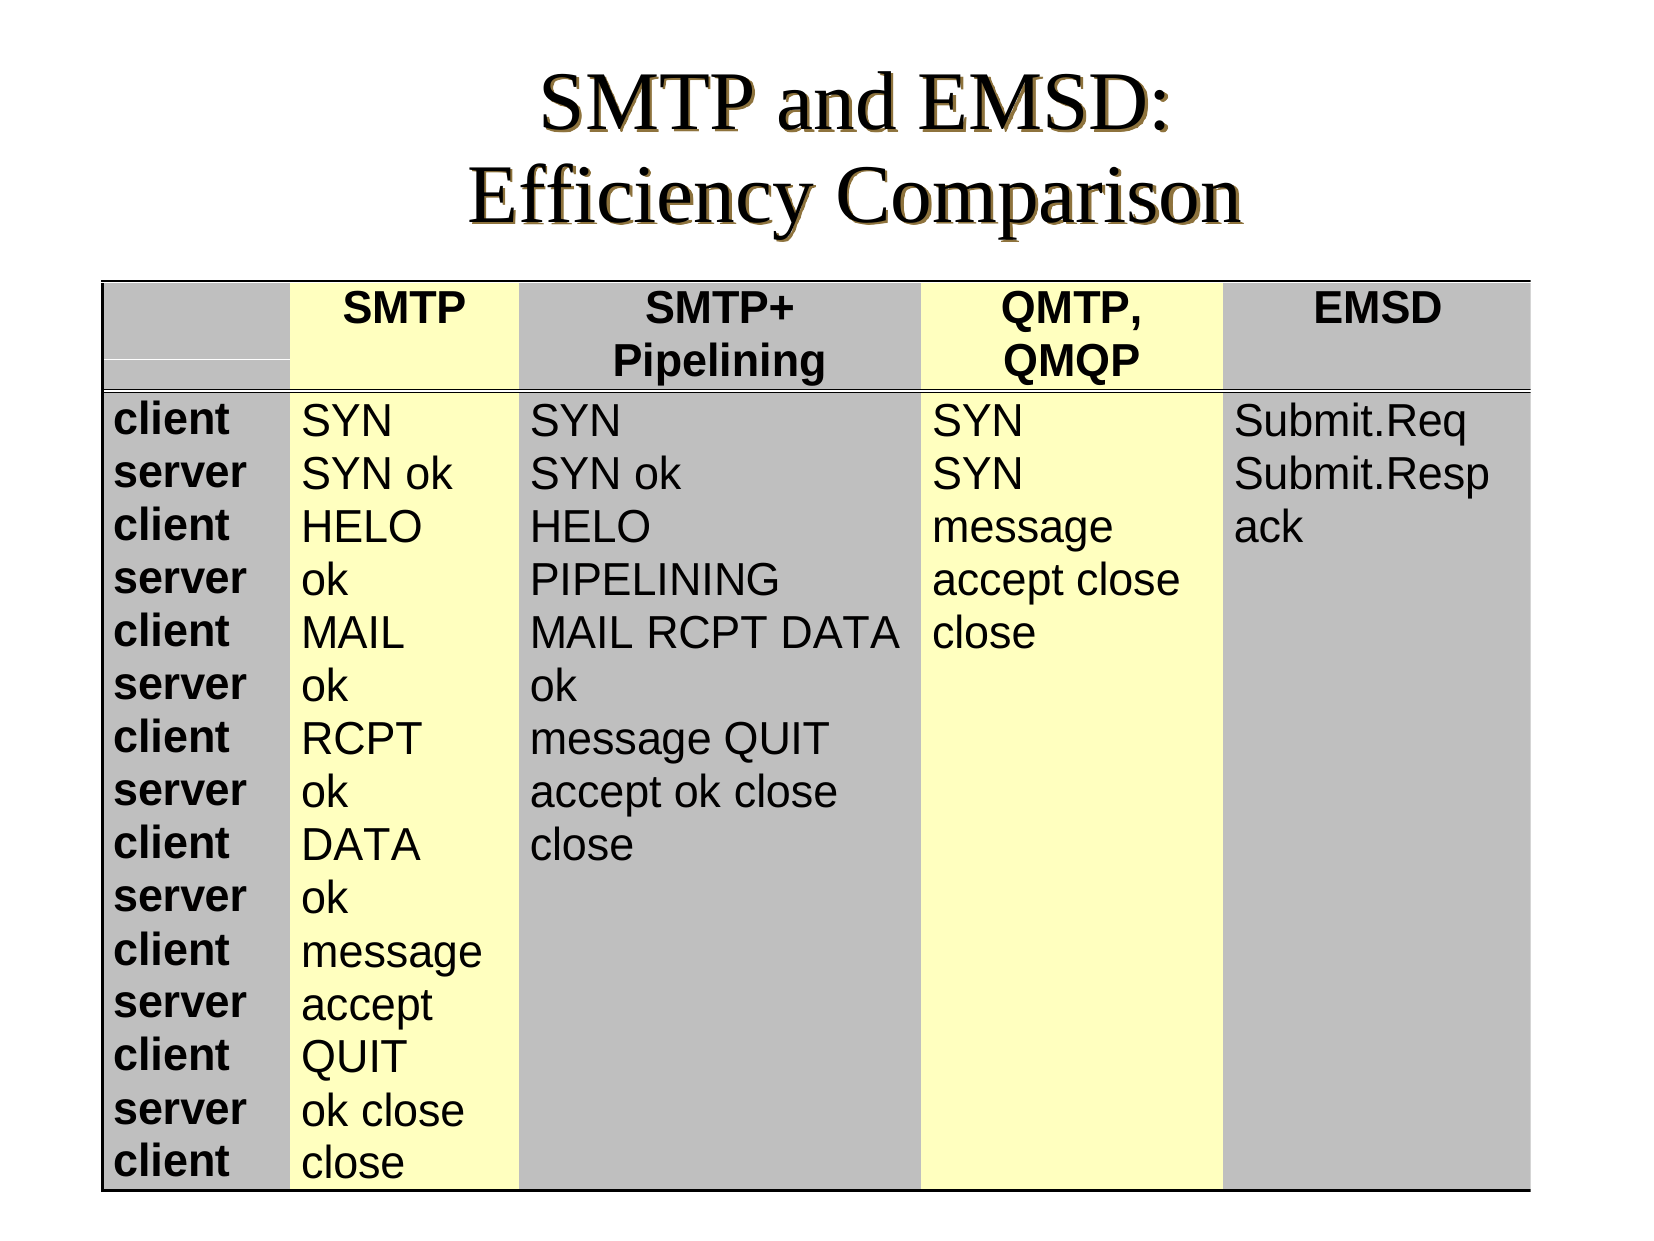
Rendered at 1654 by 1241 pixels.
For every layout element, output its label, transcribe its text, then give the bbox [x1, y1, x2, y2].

title SMTP and EMSD: Efficiency Comparison [94, 31, 1617, 248]
chart [85, 279, 1531, 1217]
